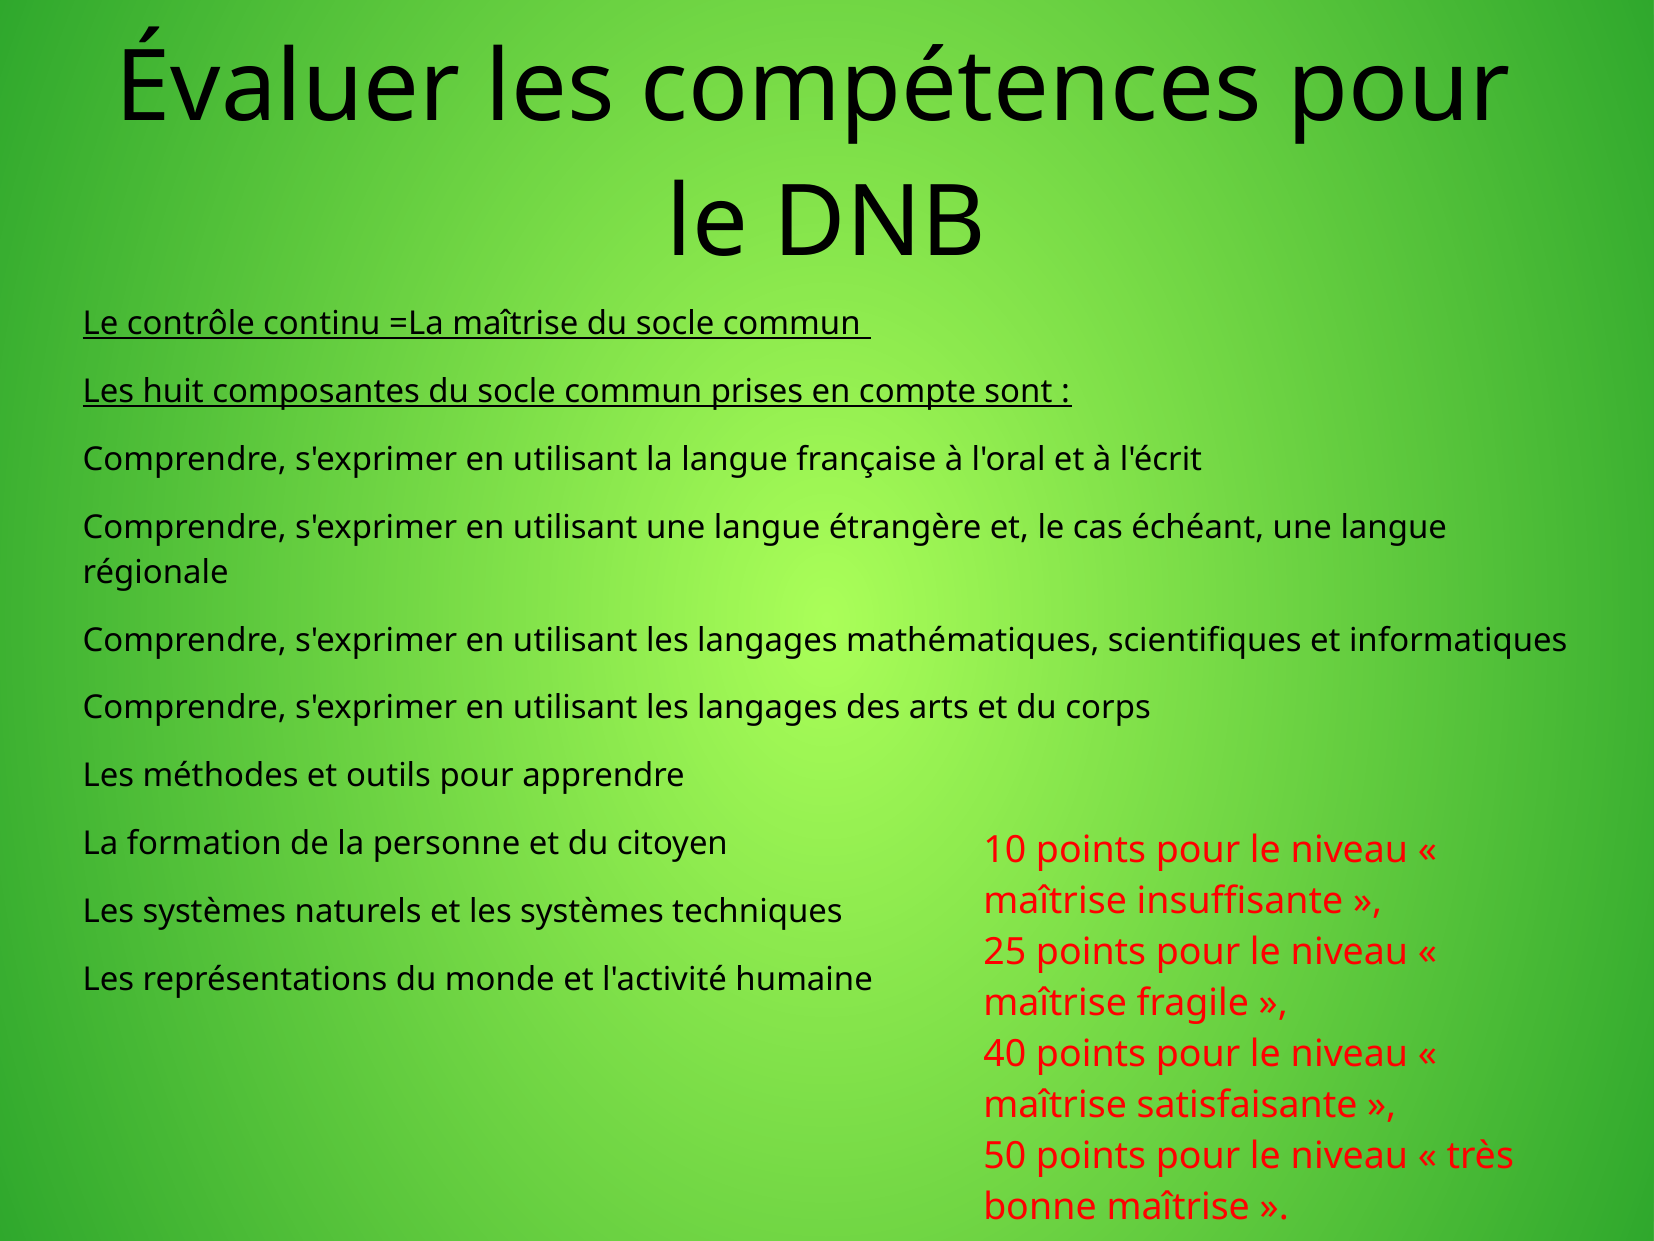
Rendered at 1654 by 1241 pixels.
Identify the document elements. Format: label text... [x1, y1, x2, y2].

title Évaluer les compétences pour le DNB [82, 11, 1571, 289]
list Le contrôle continu =La maîtrise du socle commun Les huit composantes du socle commun prises en compte sont : Comprendre, s'exprimer en utilisant la langue française à l'oral et à l'écrit Comprendre, s'exprimer en utilisant une langue étrangère et, le cas échéant, une langue régionale Comprendre, s'exprimer en utilisant les langages mathématiques, scientifiques et informatiques Comprendre, s'exprimer en utilisant les langages des arts et du corps Les méthodes et outils pour apprendre La formation de la personne et du citoyen Les systèmes naturels et les systèmes techniques Les représentations du monde et l'activité humaine [82, 299, 1571, 1019]
text_box 10 points pour le niveau « maîtrise insuffisante », 25 points pour le niveau « maîtrise fragile », 40 points pour le niveau « maîtrise satisfaisante », 50 points pour le niveau « très bonne maîtrise ». [968, 814, 1583, 1241]
